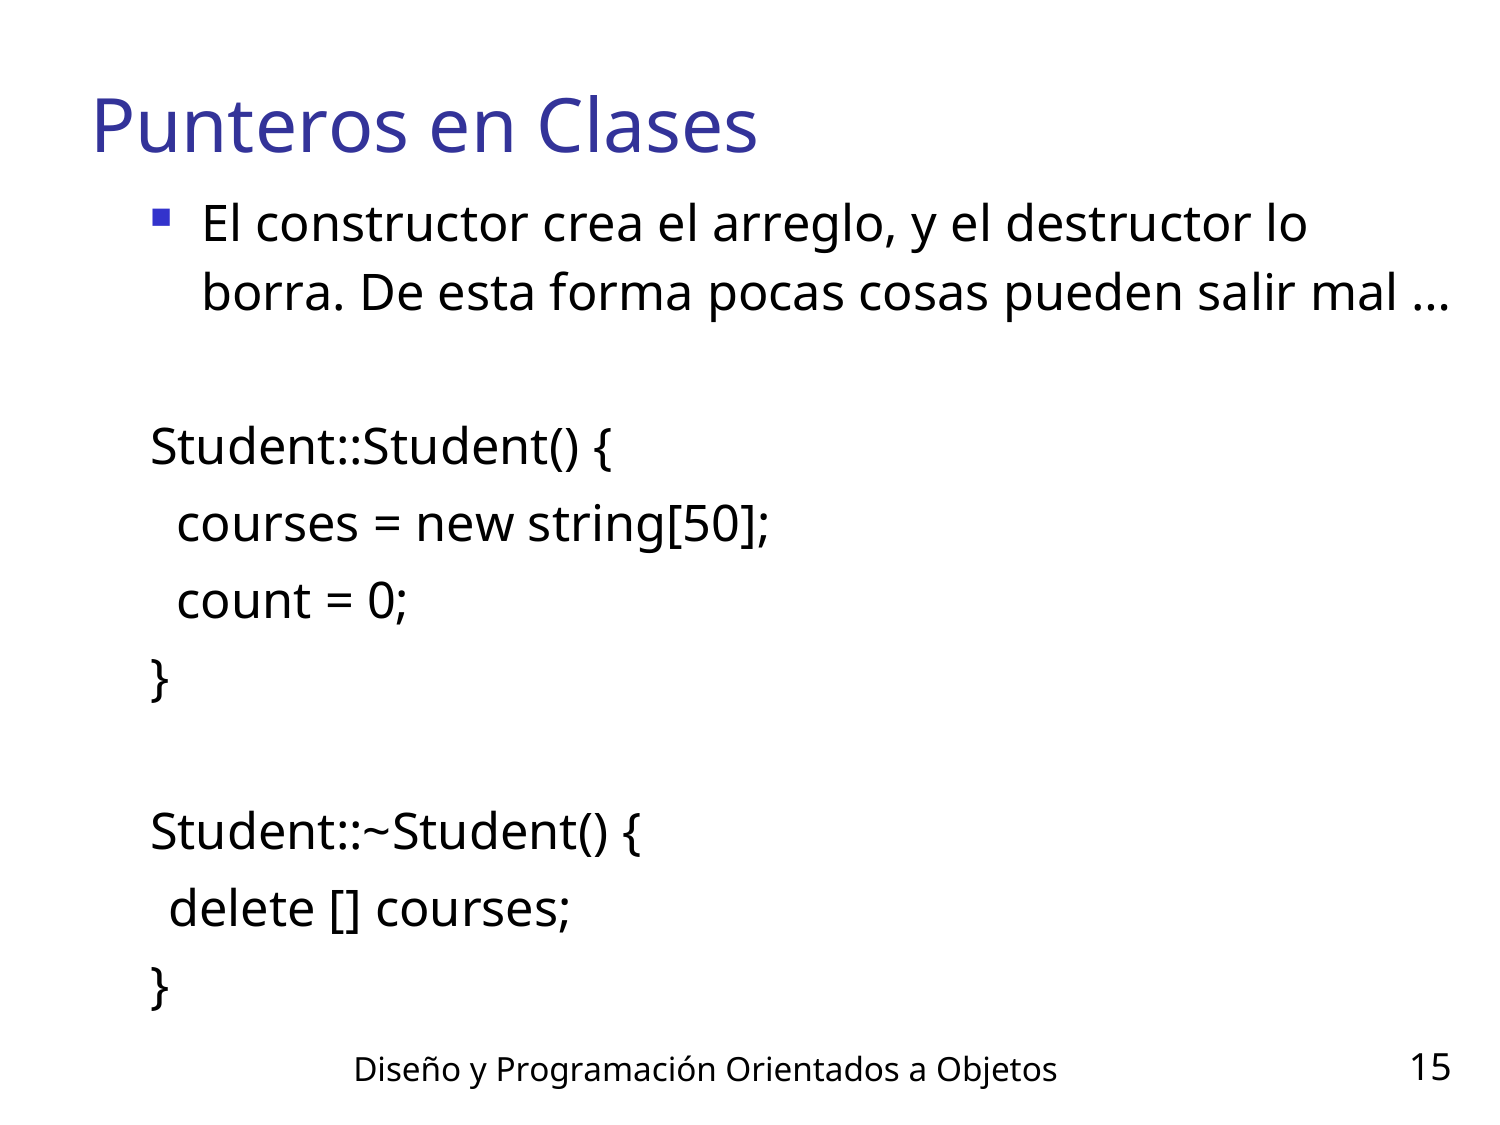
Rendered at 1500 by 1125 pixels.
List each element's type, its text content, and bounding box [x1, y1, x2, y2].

title Punteros en Clases [75, 19, 1466, 182]
list El constructor crea el arreglo, y el destructor lo borra. De esta forma pocas cosas pueden salir mal … Student::Student()‏ { courses = new string[50]; count = 0; } Student::~Student()‏ { delete [] courses; } [150, 187, 1462, 1051]
